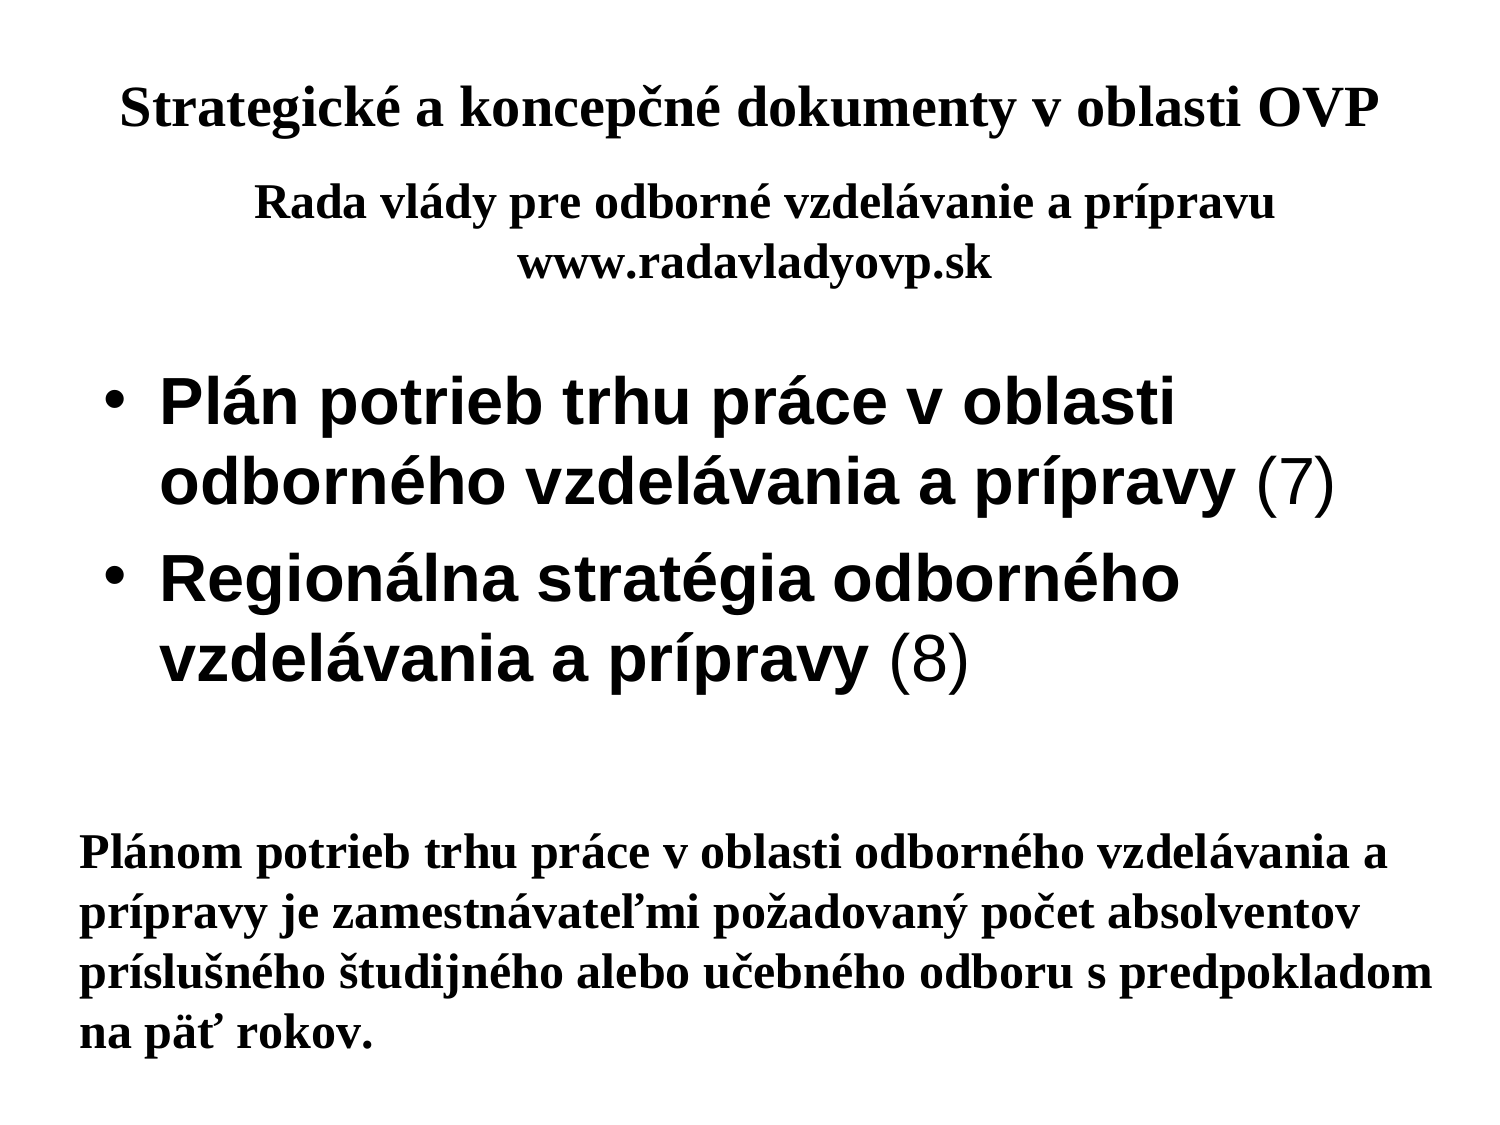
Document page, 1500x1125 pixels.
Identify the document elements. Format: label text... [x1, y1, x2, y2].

title Strategické a koncepčné dokumenty v oblasti OVP [75, 45, 1426, 161]
list Plán potrieb trhu práce v oblasti odborného vzdelávania a prípravy (7) Regionálna stratégia odborného vzdelávania a prípravy (8) [88, 350, 1439, 764]
text_box Rada vlády pre odborné vzdelávanie a prípravu www.radavladyovp.sk [100, 160, 1410, 297]
text_box Plánom potrieb trhu práce v oblasti odborného vzdelávania a prípravy je zamestnávateľmi požadovaný počet absolventov príslušného študijného alebo učebného odboru s predpokladom na päť rokov. [64, 810, 1459, 1067]
